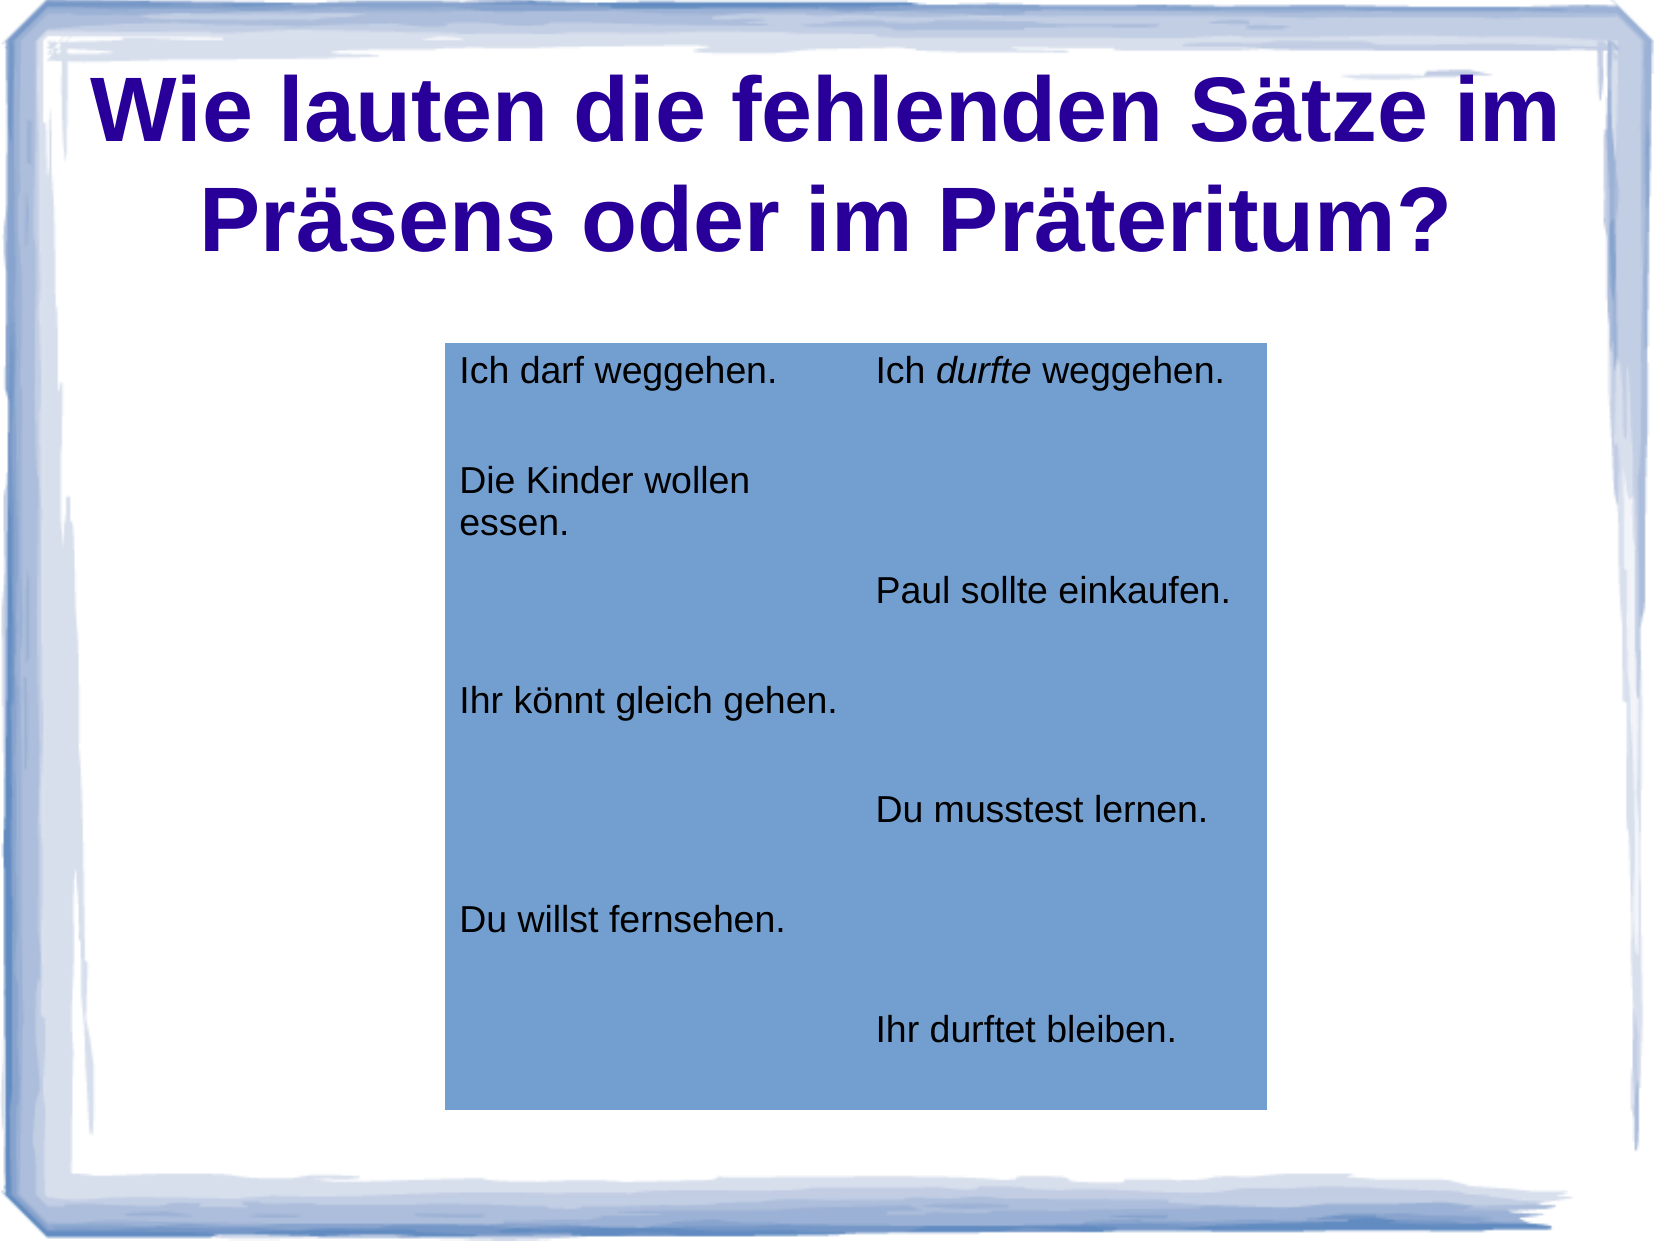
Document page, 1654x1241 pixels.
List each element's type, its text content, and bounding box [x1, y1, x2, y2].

title Wie lauten die fehlenden Sätze im Präsens oder im Präteritum? [82, 49, 1571, 257]
table_cell Ihr durftet bleiben. [861, 1004, 1267, 1110]
list [118, 324, 1571, 1004]
table_cell [445, 1004, 861, 1110]
